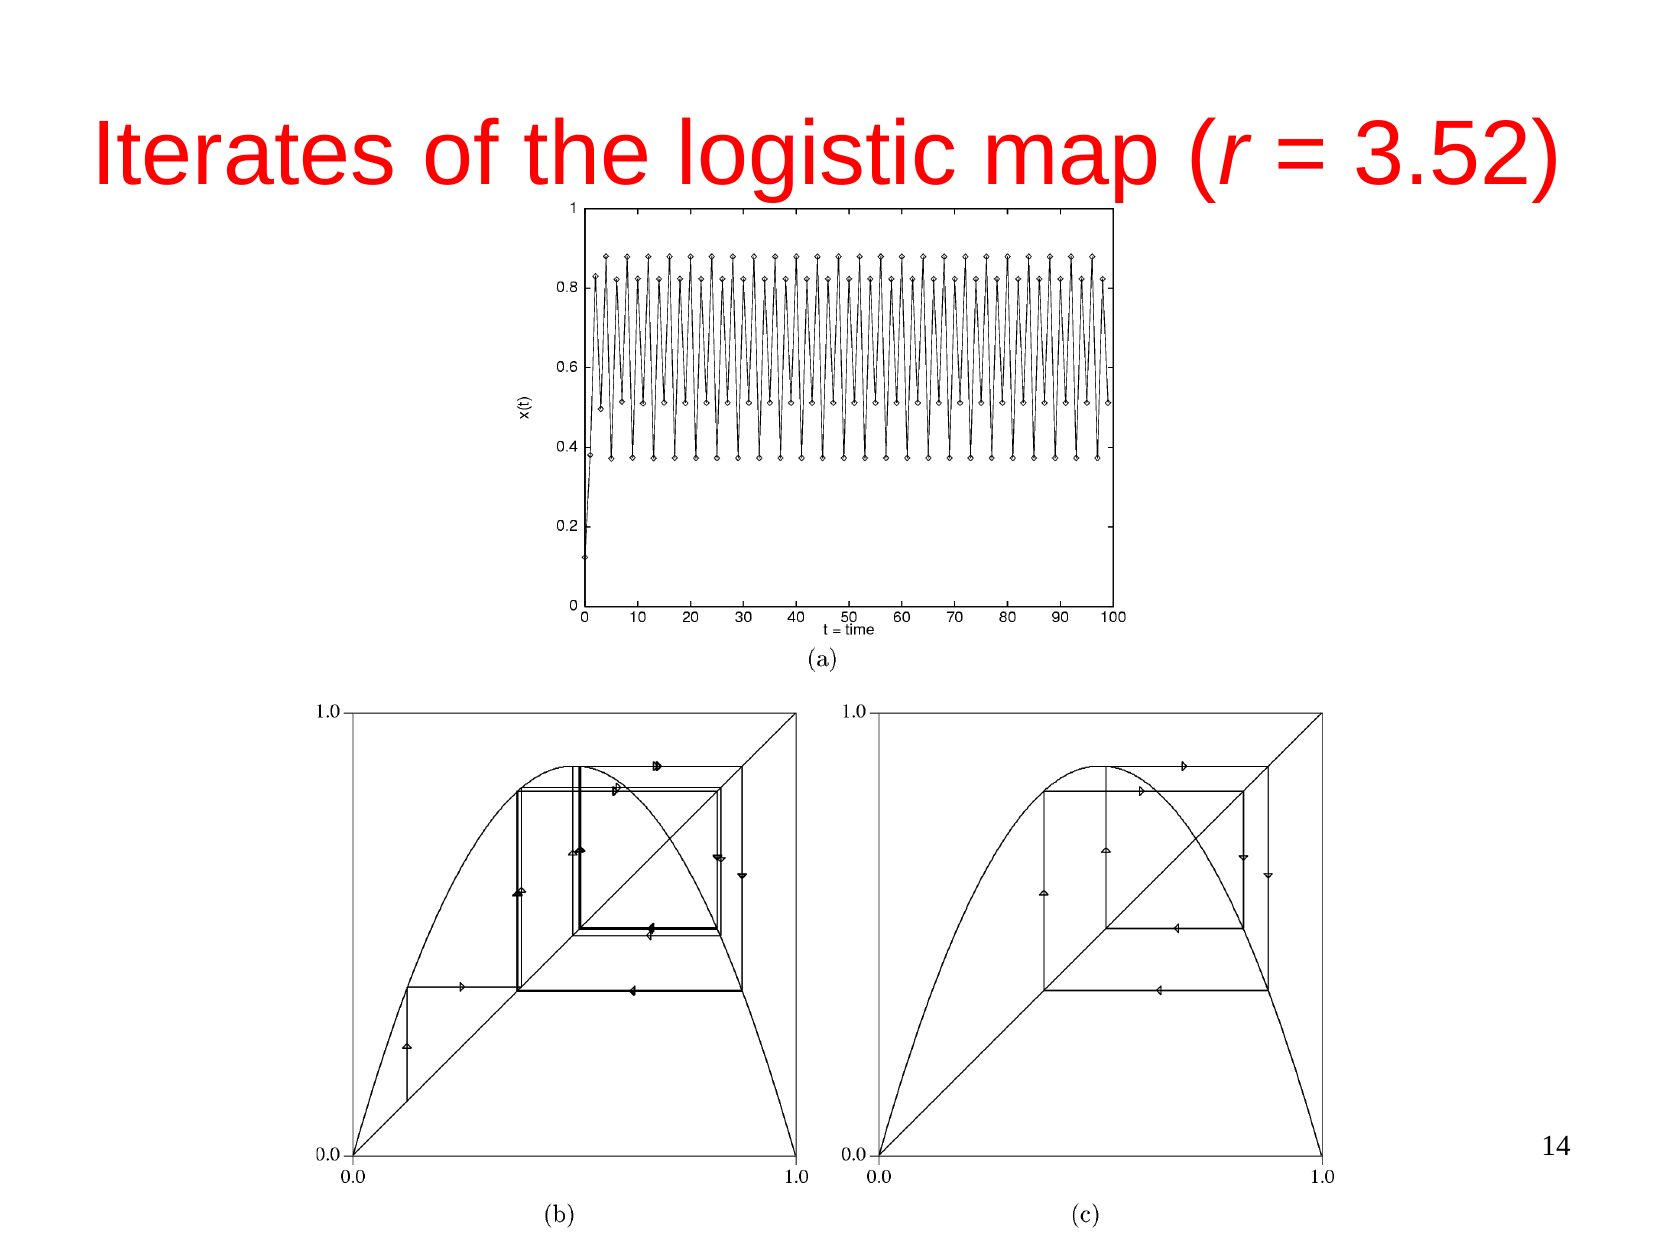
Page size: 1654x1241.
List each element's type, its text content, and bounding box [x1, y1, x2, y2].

title Iterates of the logistic map (r = 3.52) [82, 49, 1571, 257]
picture [316, 257, 1351, 1241]
